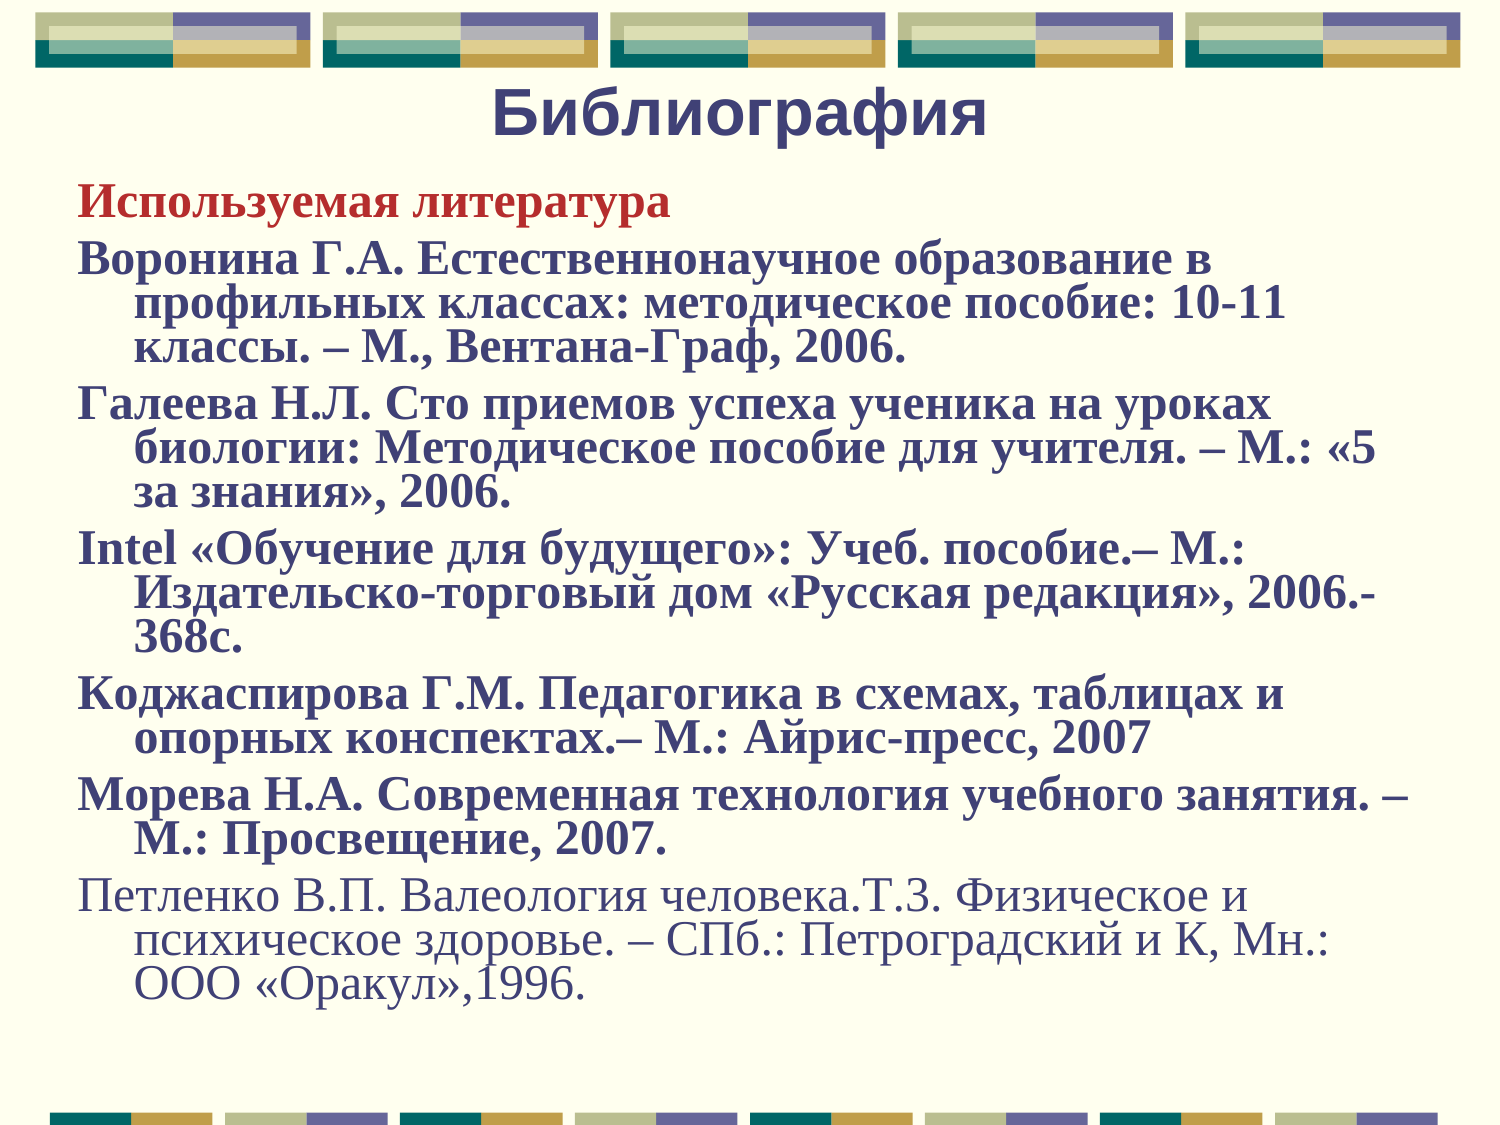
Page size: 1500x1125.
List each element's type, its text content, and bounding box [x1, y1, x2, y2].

list Используемая литература Воронина Г.А. Естественнонаучное образование в профильных классах: методическое пособие: 10-11 классы. – М., Вентана-Граф, 2006. Галеева Н.Л. Сто приемов успеха ученика на уроках биологии: Методическое пособие для учителя. – М.: «5 за знания», 2006. Intel «Обучение для будущего»: Учеб. пособие.– М.: Издательско-торговый дом «Русская редакция», 2006.-368с. Коджаспирова Г.М. Педагогика в схемах, таблицах и опорных конспектах.– М.: Айрис-пресс, 2007 Морева Н.А. Современная технология учебного занятия. – М.: Просвещение, 2007. Петленко В.П. Валеология человека.Т.3. Физическое и психическое здоровье. – СПб.: Петроградский и К, Мн.: ООО «Оракул»,1996. [62, 174, 1438, 1076]
title Библиография [337, 62, 1163, 163]
